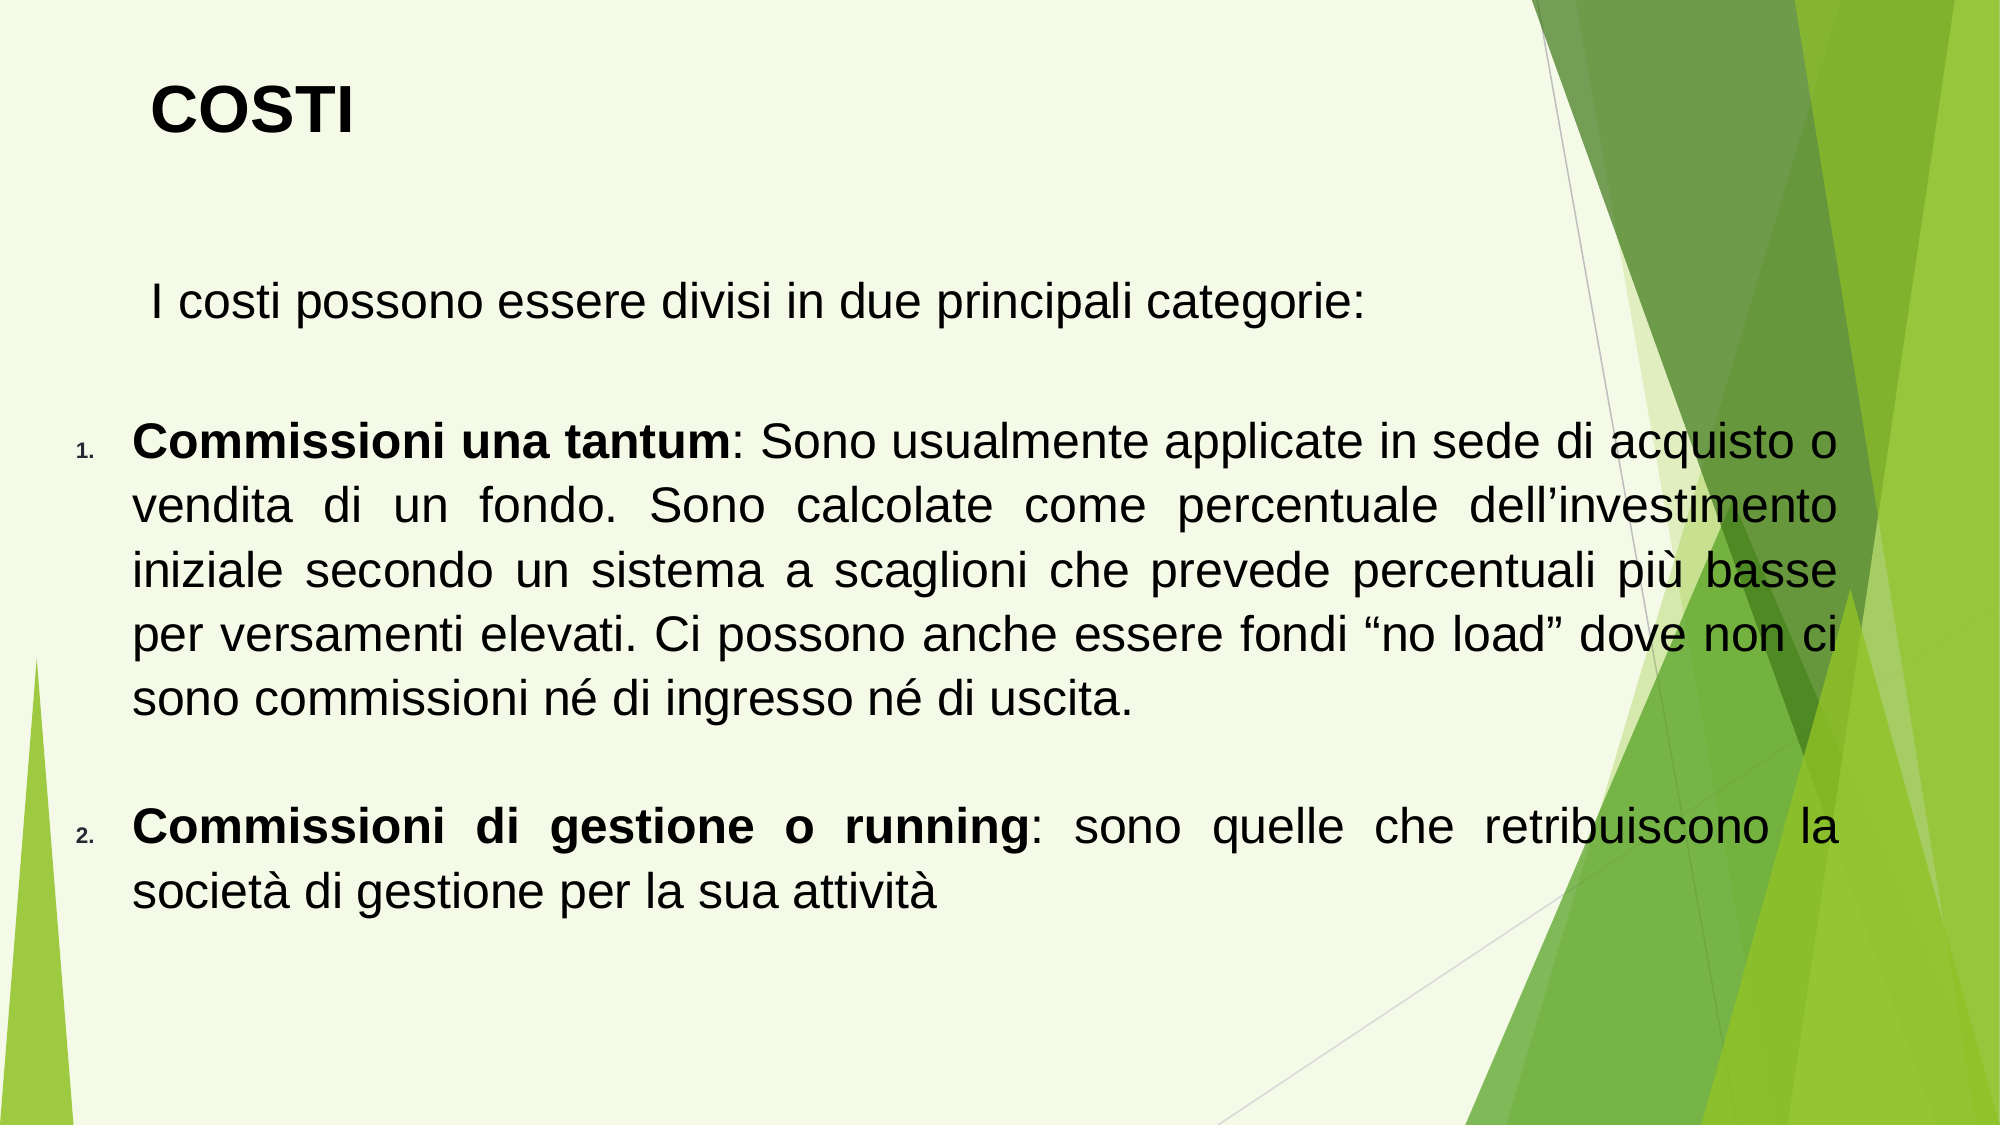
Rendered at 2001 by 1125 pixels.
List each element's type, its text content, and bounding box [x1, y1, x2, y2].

text_box COSTI I costi possono essere divisi in due principali categorie: Commissioni una tantum: Sono usualmente applicate in sede di acquisto o vendita di un fondo. Sono calcolate come percentuale dell’investimento iniziale secondo un sistema a scaglioni che prevede percentuali più basse per versamenti elevati. Ci possono anche essere fondi “no load” dove non ci sono commissioni né di ingresso né di uscita. Commissioni di gestione o running: sono quelle che retribuiscono la società di gestione per la sua attività [60, 52, 1854, 926]
